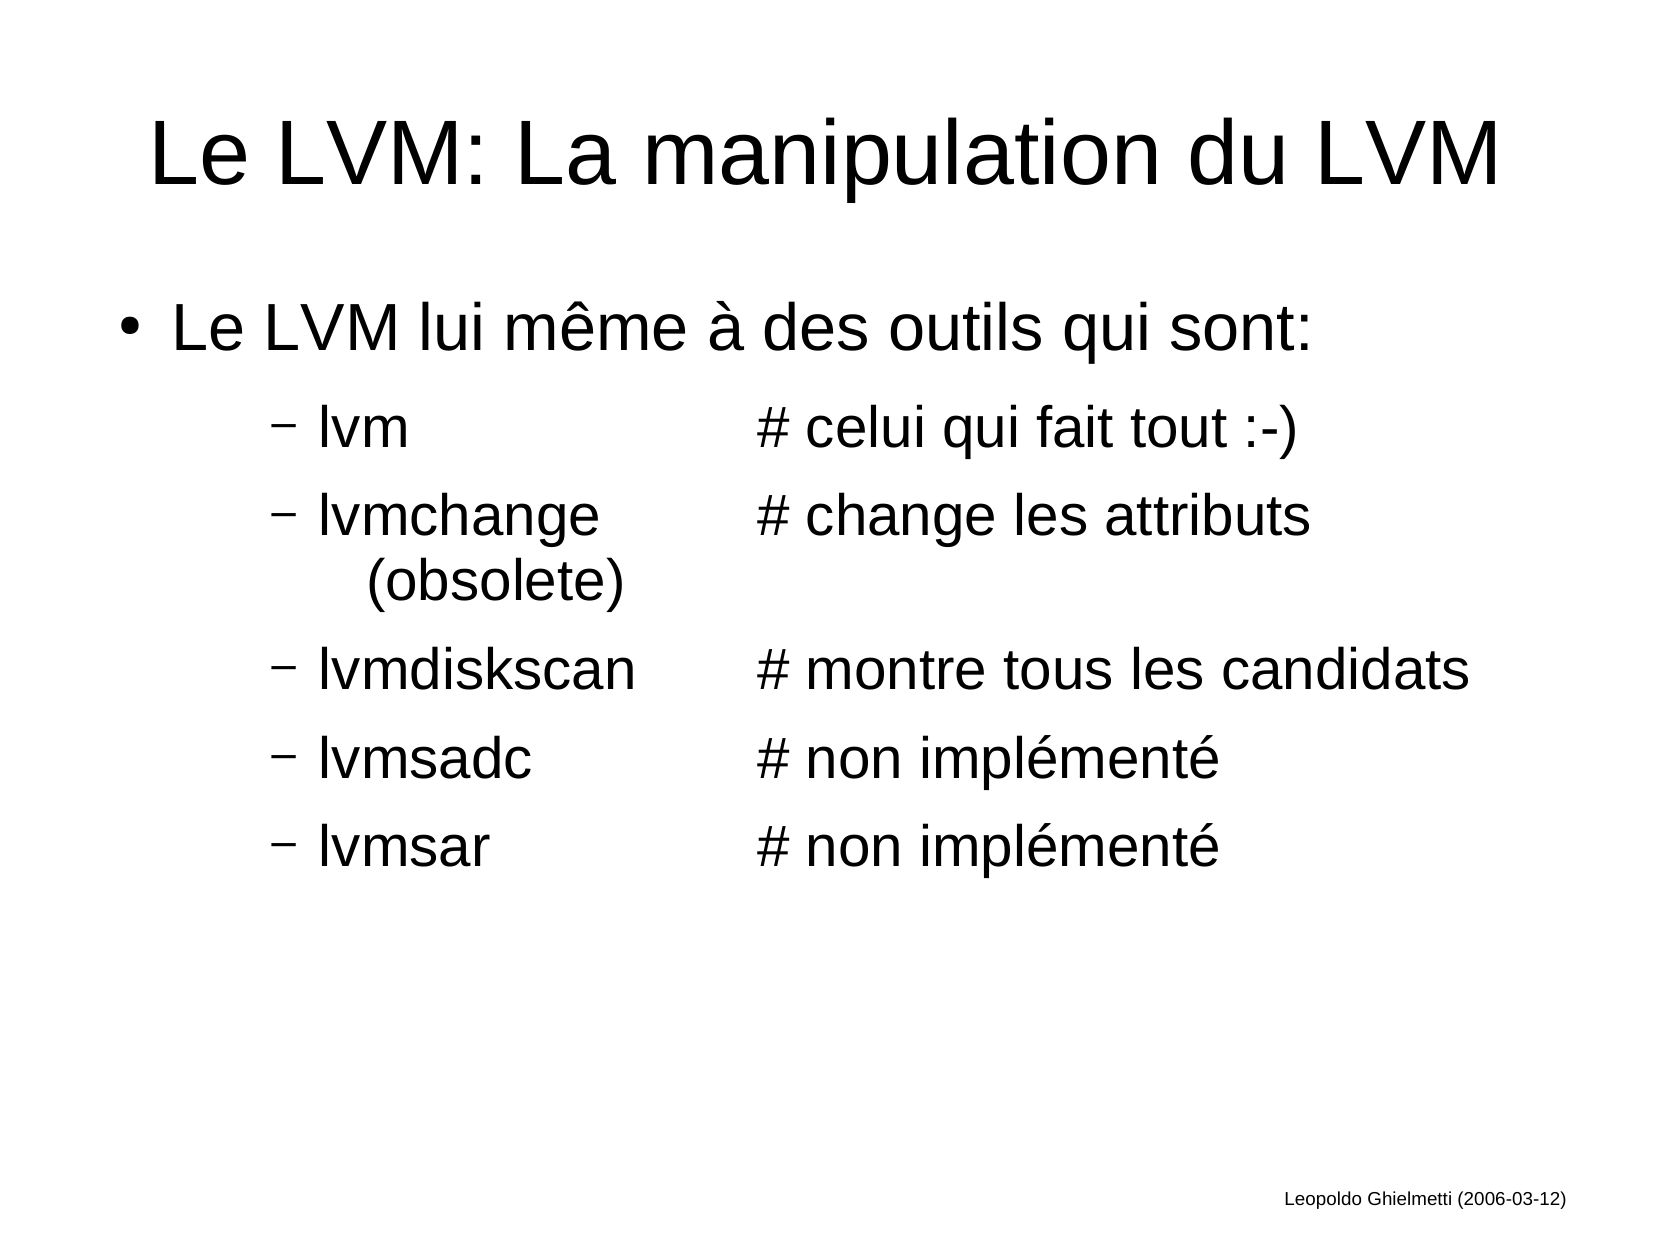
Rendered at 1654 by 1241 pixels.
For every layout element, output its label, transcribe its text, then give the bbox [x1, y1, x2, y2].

text_box Leopoldo Ghielmetti (2006-03-12) [1269, 1181, 1595, 1217]
title Le LVM: La manipulation du LVM [82, 49, 1571, 257]
list Le LVM lui même à des outils qui sont: lvm # celui qui fait tout :-) lvmchange # change les attributs (obsolete) lvmdiskscan # montre tous les candidats lvmsadc # non implémenté lvmsar # non implémenté [82, 290, 1571, 1109]
